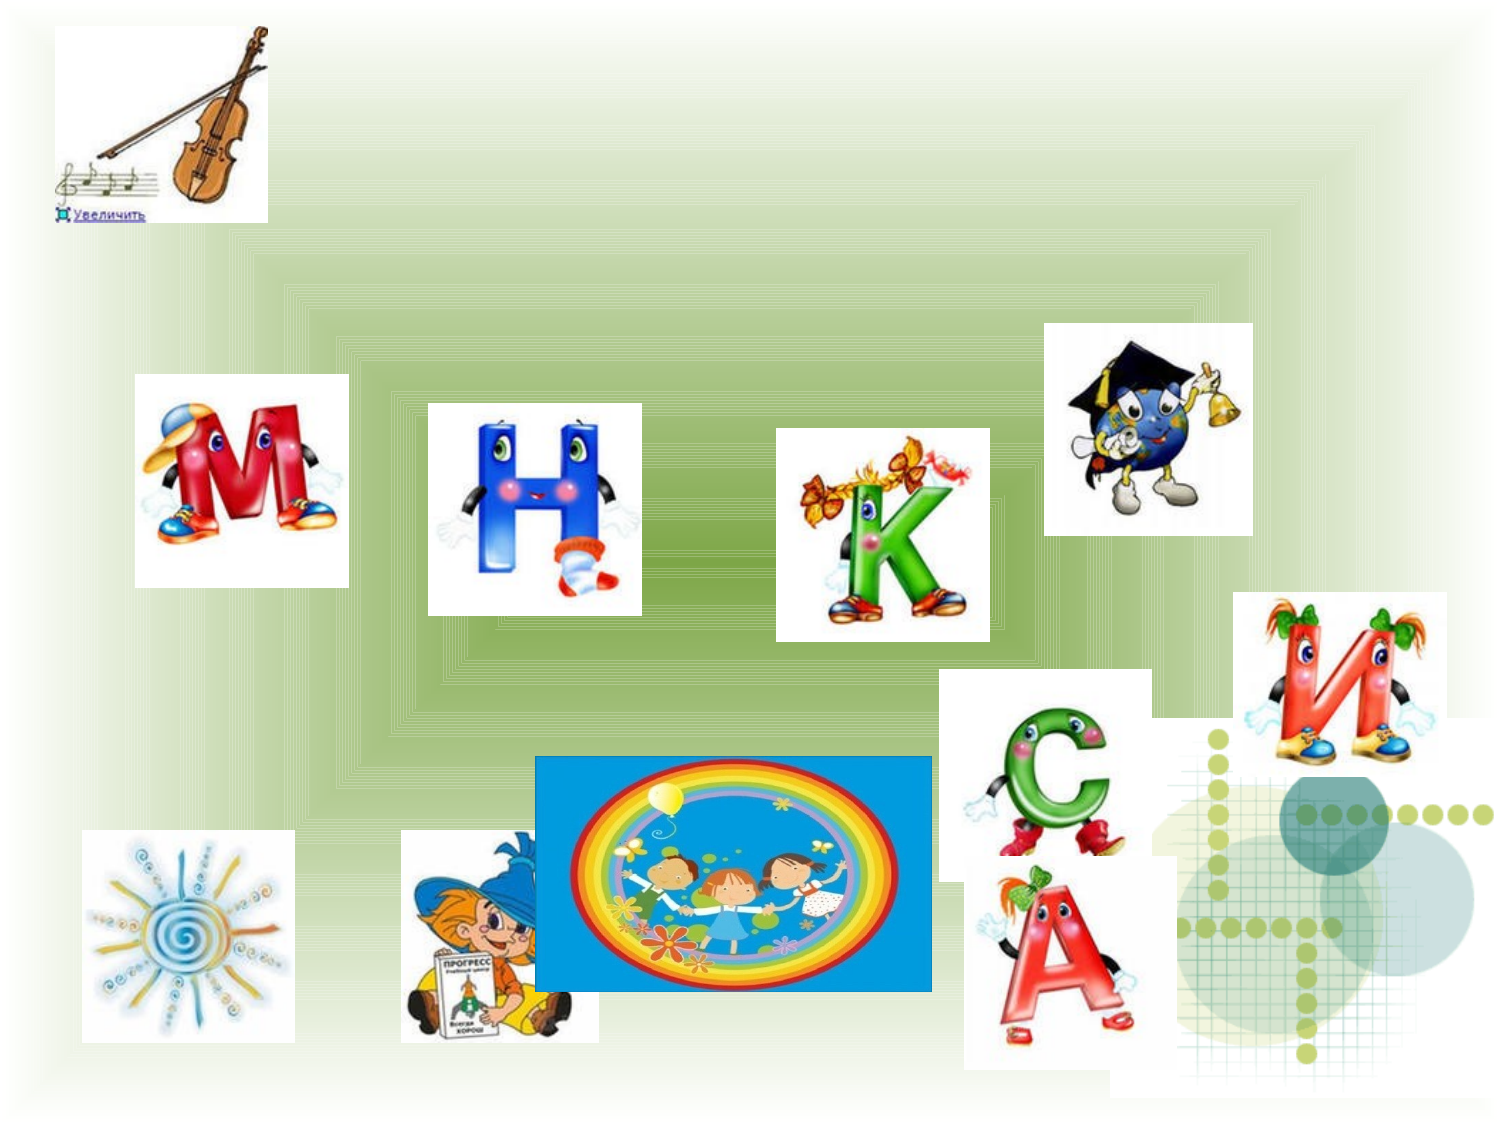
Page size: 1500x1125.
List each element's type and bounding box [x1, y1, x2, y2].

picture [135, 375, 349, 588]
picture [1233, 592, 1447, 777]
picture [776, 428, 990, 642]
picture [1044, 323, 1253, 536]
picture [939, 669, 1177, 1070]
picture [55, 26, 268, 223]
picture [401, 830, 599, 1043]
picture [569, 756, 901, 992]
picture [82, 830, 295, 1043]
picture [428, 403, 642, 616]
